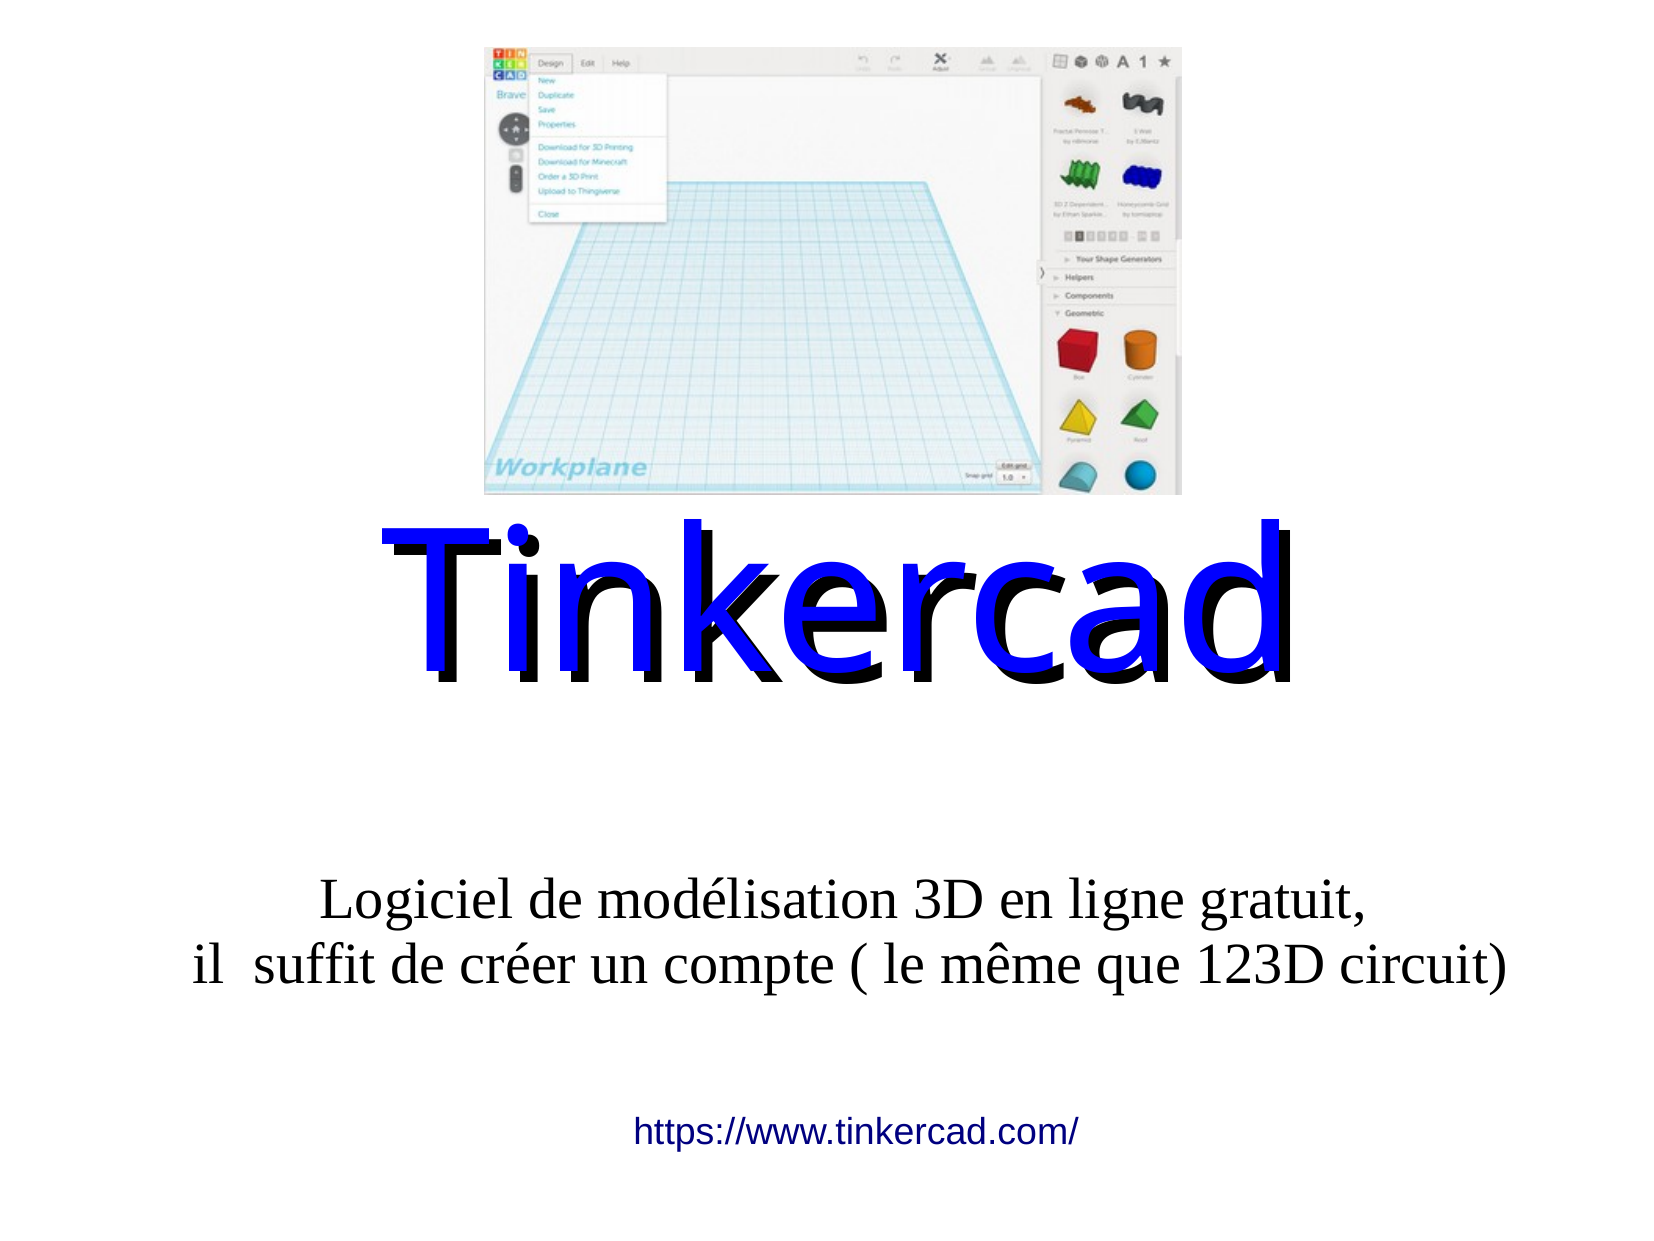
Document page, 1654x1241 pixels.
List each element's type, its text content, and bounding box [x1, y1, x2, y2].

text_box Logiciel de modélisation 3D en ligne gratuit, il suffit de créer un compte ( le même que 123D circuit) [177, 859, 1524, 1004]
picture [484, 47, 1182, 495]
text_box Tinkercad [188, 450, 1489, 745]
text_box https://www.tinkercad.com/ [437, 1102, 1276, 1160]
